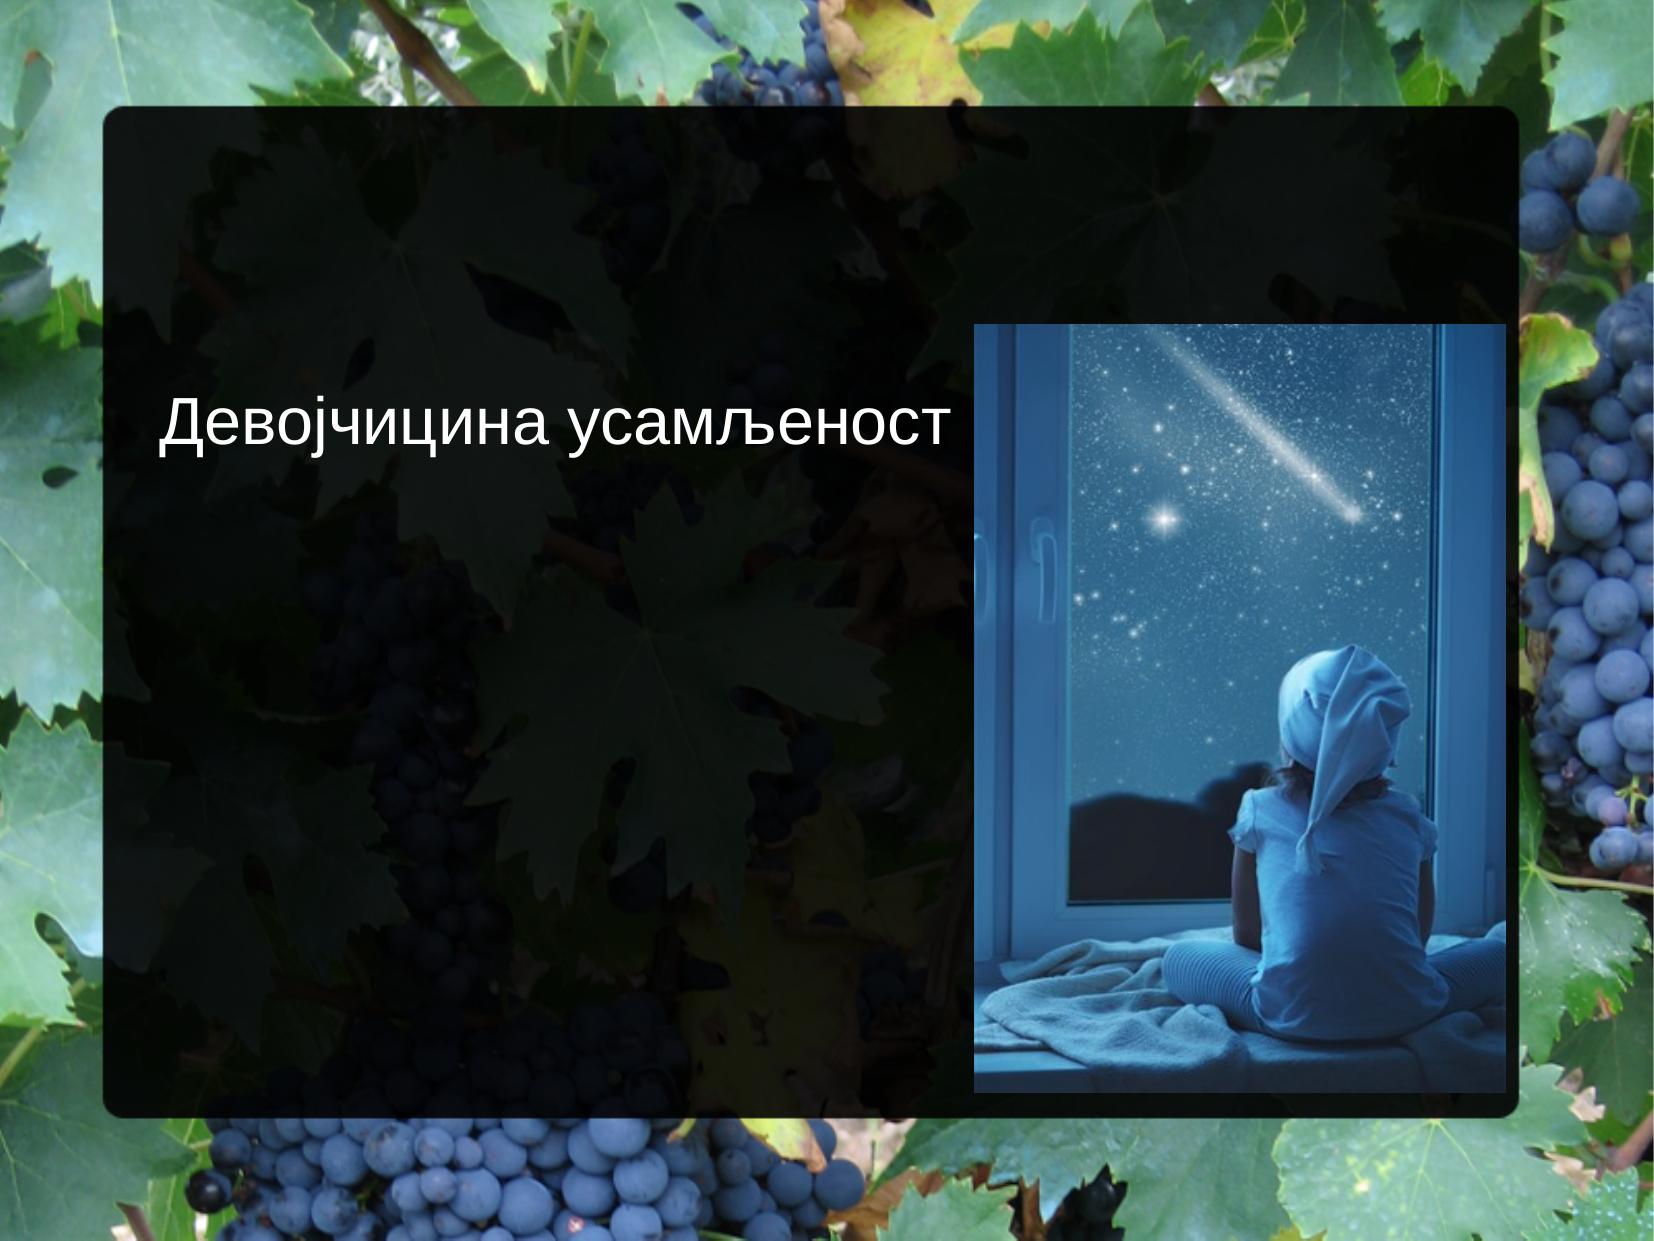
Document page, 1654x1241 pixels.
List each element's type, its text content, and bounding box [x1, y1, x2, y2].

picture [0, 0, 1654, 1241]
list Девојчицина усамљеност [88, 383, 974, 1093]
